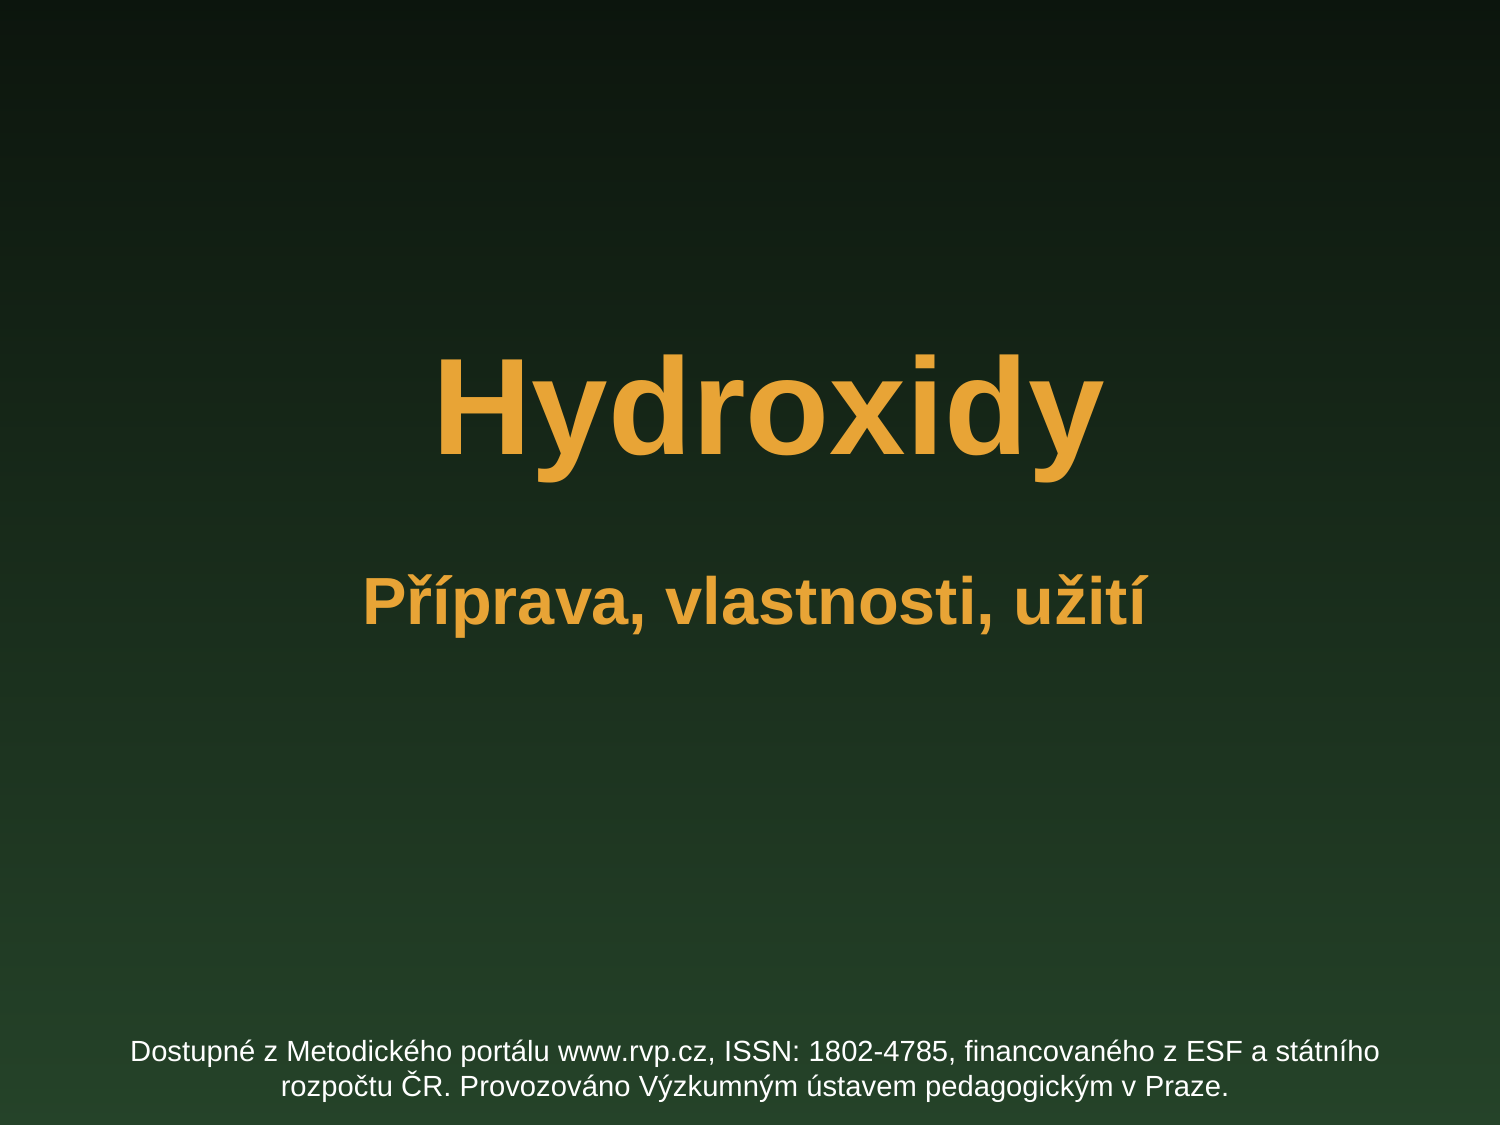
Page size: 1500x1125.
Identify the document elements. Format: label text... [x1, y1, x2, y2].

text_box Dostupné z Metodického portálu www.rvp.cz, ISSN: 1802-4785, financovaného z ESF a státního rozpočtu ČR. Provozováno Výzkumným ústavem pedagogickým v Praze. [112, 1024, 1400, 1103]
title Hydroxidy [112, 278, 1388, 521]
text_box Příprava, vlastnosti, užití [230, 550, 1281, 669]
